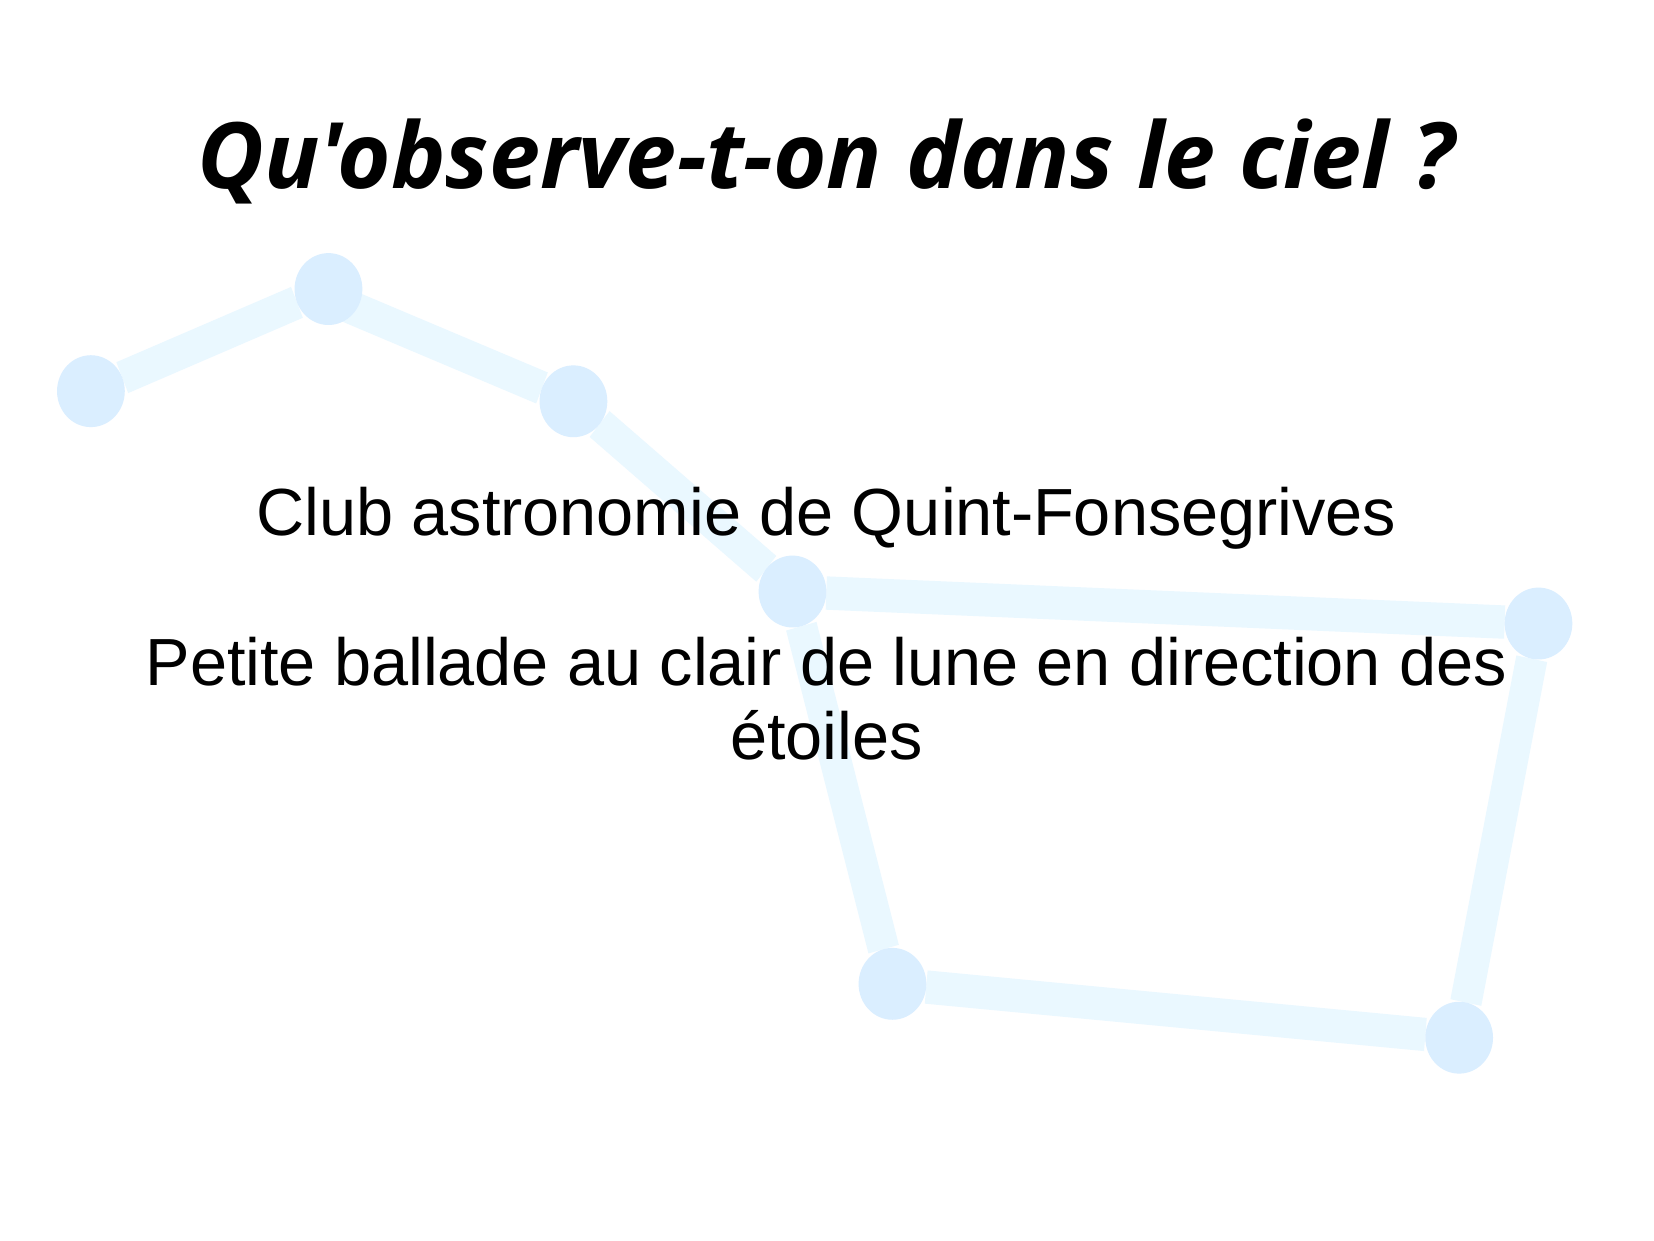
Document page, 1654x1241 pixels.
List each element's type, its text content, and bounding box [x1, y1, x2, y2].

title Qu'observe-t-on dans le ciel ? [82, 23, 1571, 283]
subtitle Club astronomie de Quint-Fonsegrives Petite ballade au clair de lune en direction des étoiles [82, 290, 1571, 1109]
